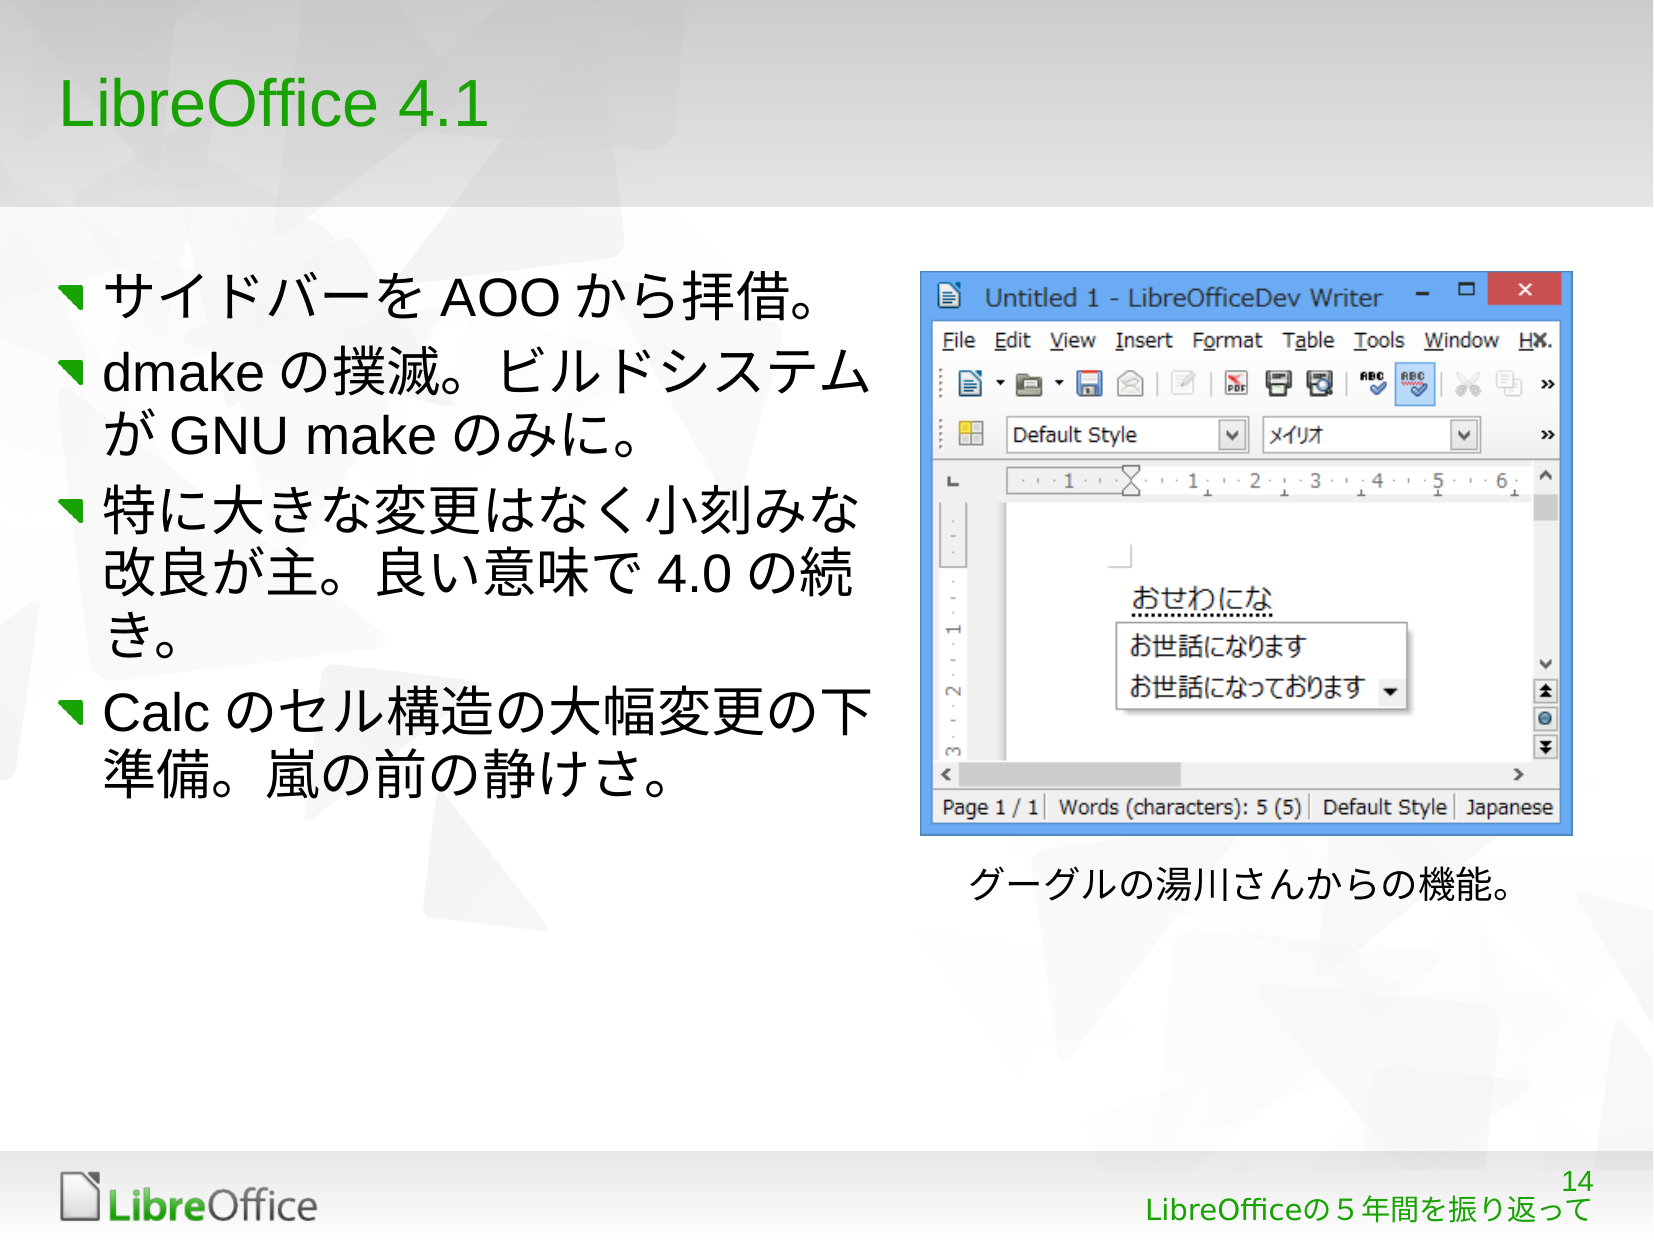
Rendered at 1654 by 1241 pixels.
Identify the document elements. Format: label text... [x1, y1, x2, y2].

title LibreOffice 4.1 [58, 29, 1594, 178]
text_box グーグルの湯川さんからの機能。 [953, 856, 1541, 916]
picture [0, 0, 783, 931]
picture [915, 271, 1653, 1170]
list サイドバーをAOOから拝借。 dmakeの撲滅。ビルドシステムがGNU makeのみに。 特に大きな変更はなく小刻みな改良が主。良い意味で4.0の続き。 Calcのセル構造の大幅変更の下準備。嵐の前の静けさ。 [58, 265, 886, 811]
picture [41, 1152, 337, 1241]
